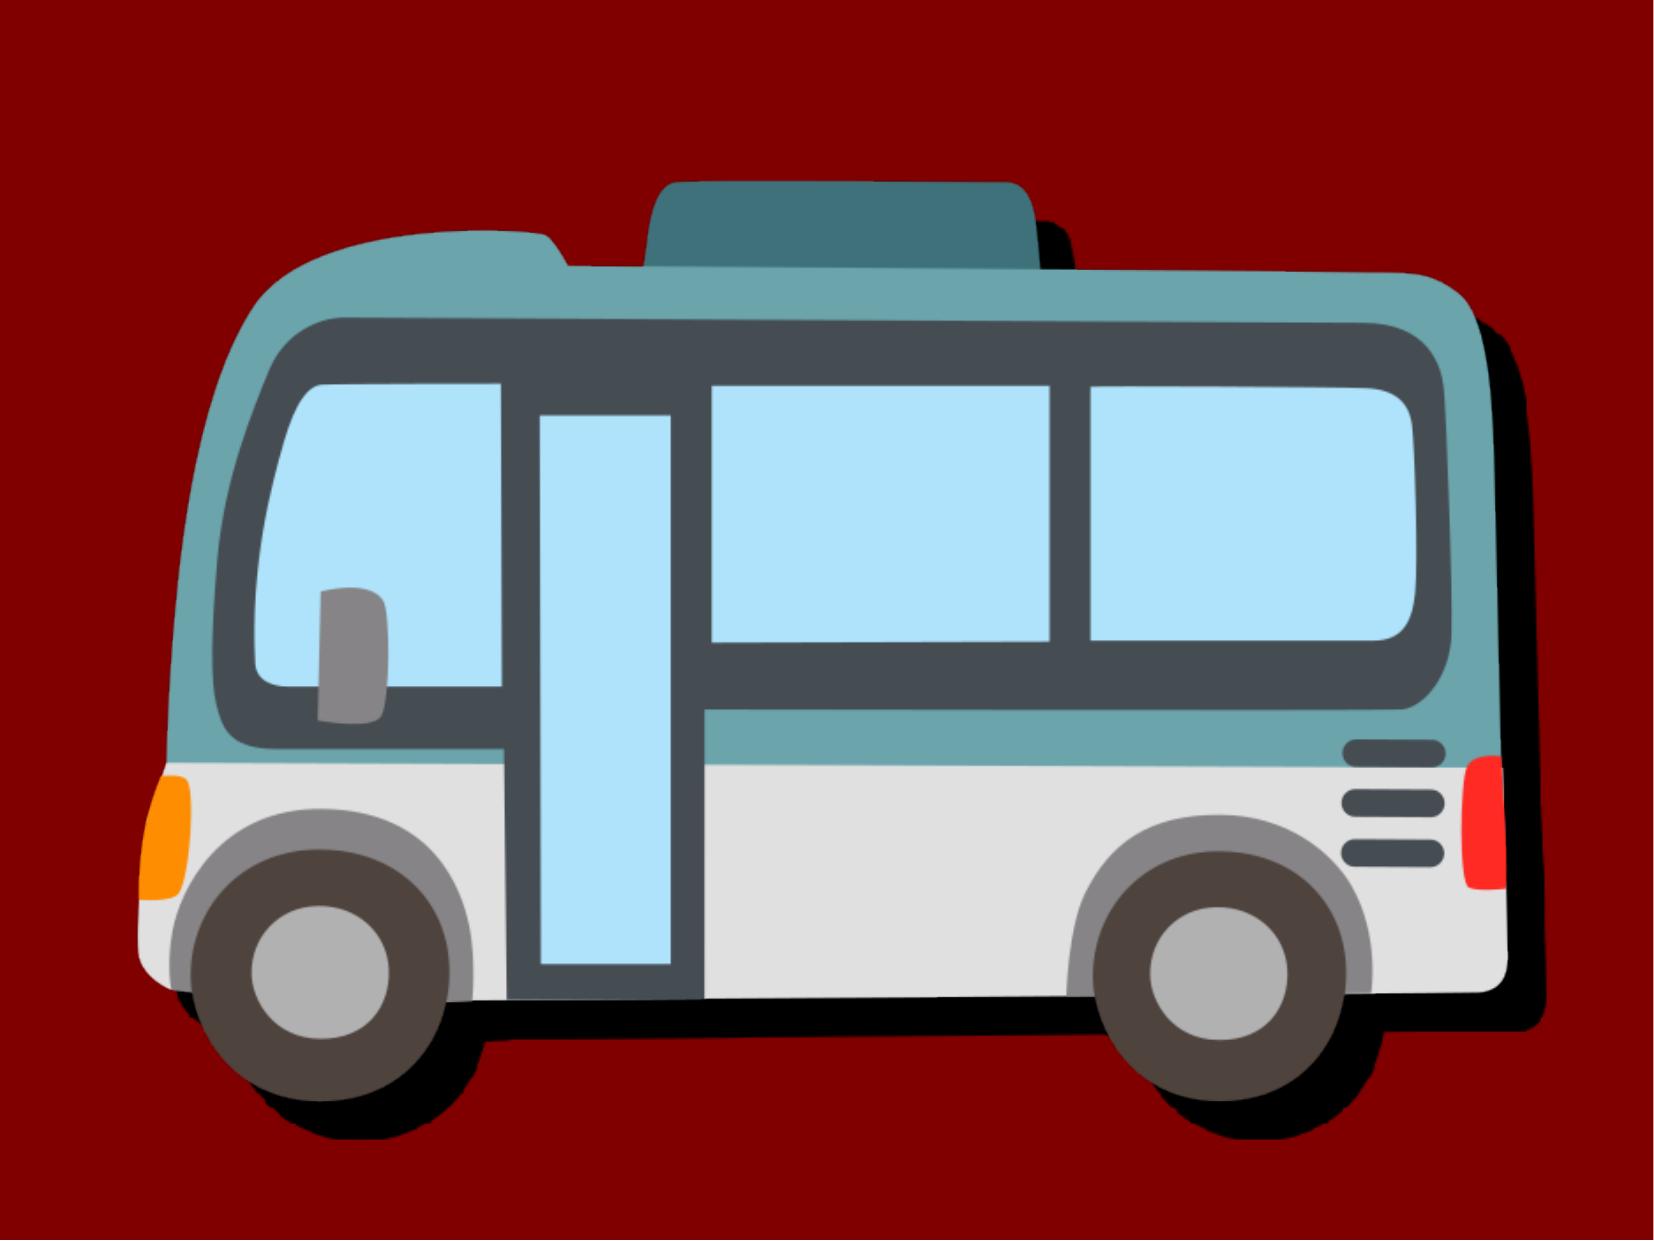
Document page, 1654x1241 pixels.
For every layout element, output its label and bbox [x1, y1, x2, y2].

picture [120, 0, 1533, 1146]
